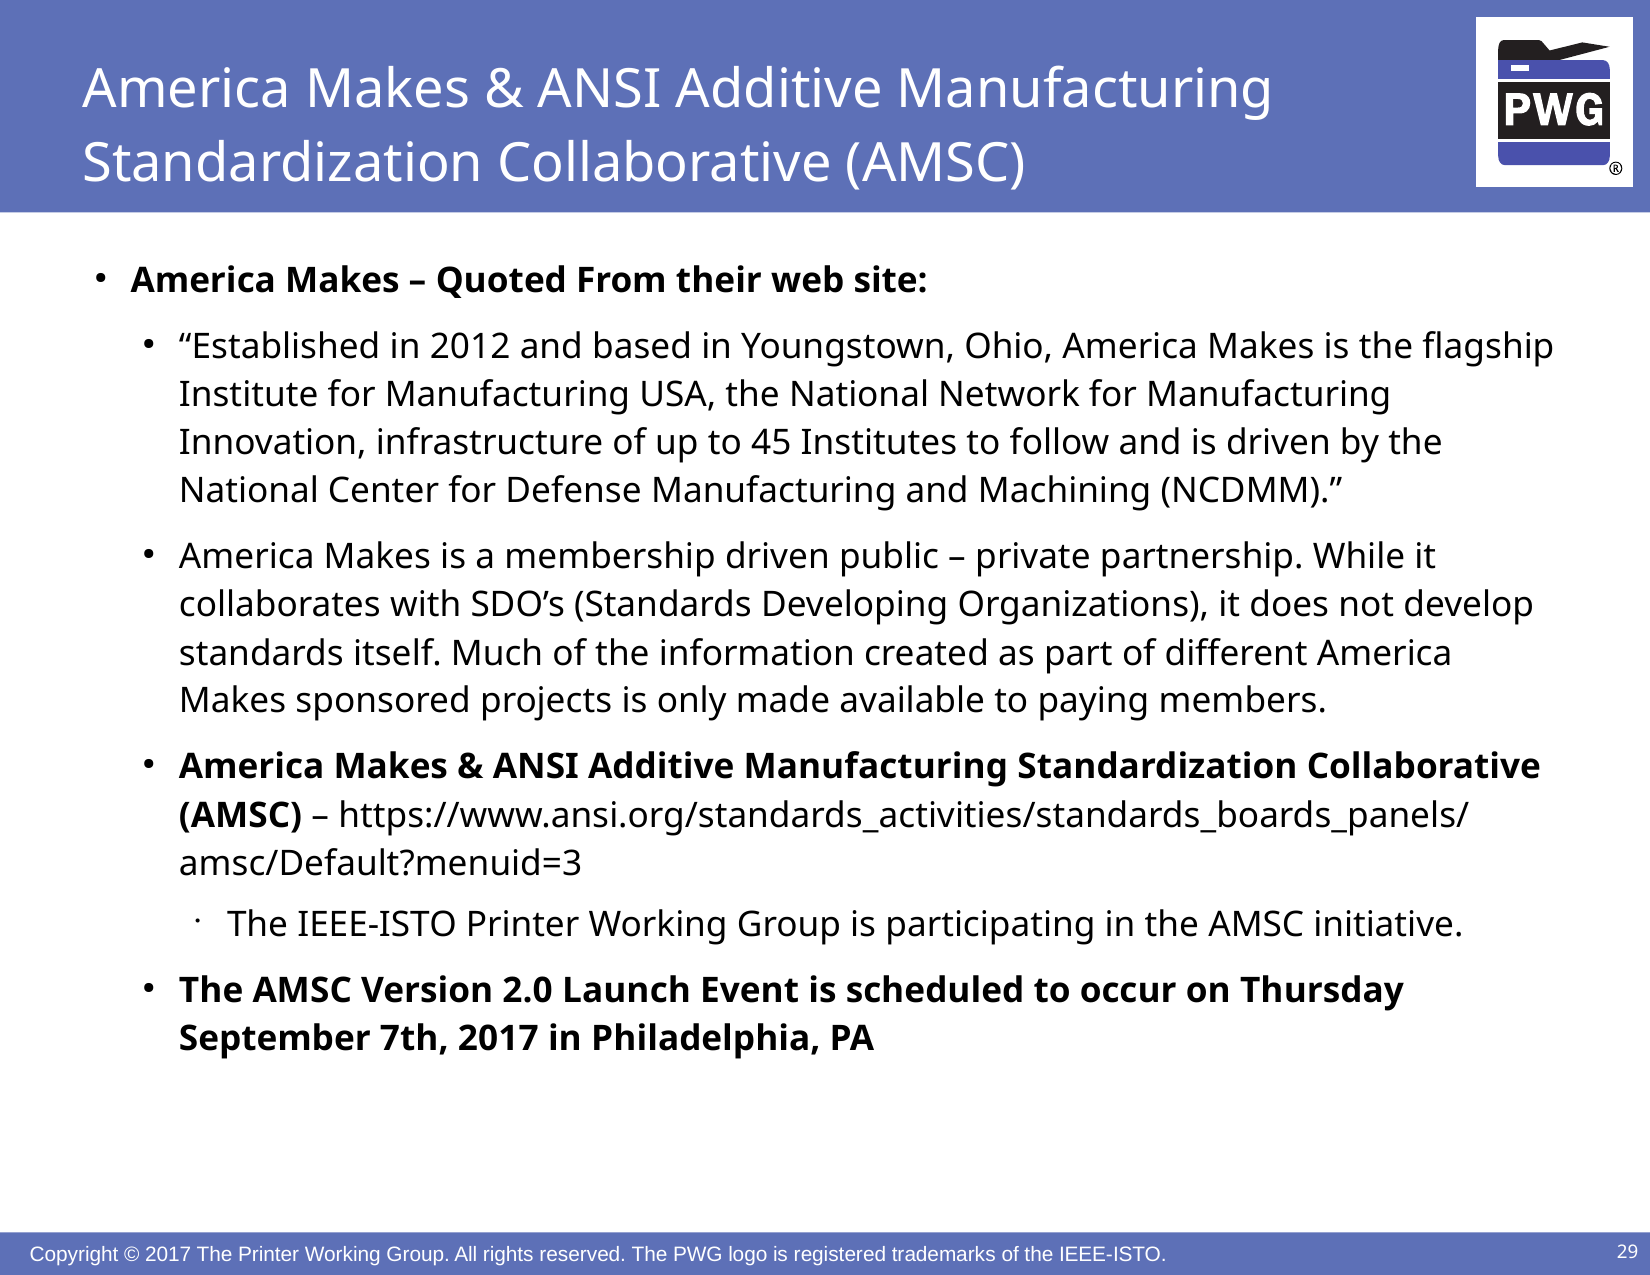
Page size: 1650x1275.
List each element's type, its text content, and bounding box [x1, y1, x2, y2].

list America Makes – Quoted From their web site: “Established in 2012 and based in Youngstown, Ohio, America Makes is the flagship Institute for Manufacturing USA, the National Network for Manufacturing Innovation, infrastructure of up to 45 Institutes to follow and is driven by the National Center for Defense Manufacturing and Machining (NCDMM).” America Makes is a membership driven public – private partnership. While it collaborates with SDO’s (Standards Developing Organizations), it does not develop standards itself. Much of the information created as part of different America Makes sponsored projects is only made available to paying members. America Makes & ANSI Additive Manufacturing Standardization Collaborative (AMSC) – https://www.ansi.org/standards_activities/standards_boards_panels/amsc/Default?menuid=3 The IEEE-ISTO Printer Working Group is participating in the AMSC initiative. The AMSC Version 2.0 Launch Event is scheduled to occur on Thursday September 7th, 2017 in Philadelphia, PA [82, 254, 1568, 1201]
title America Makes & ANSI Additive Manufacturing Standardization Collaborative (AMSC) [82, 8, 1449, 198]
